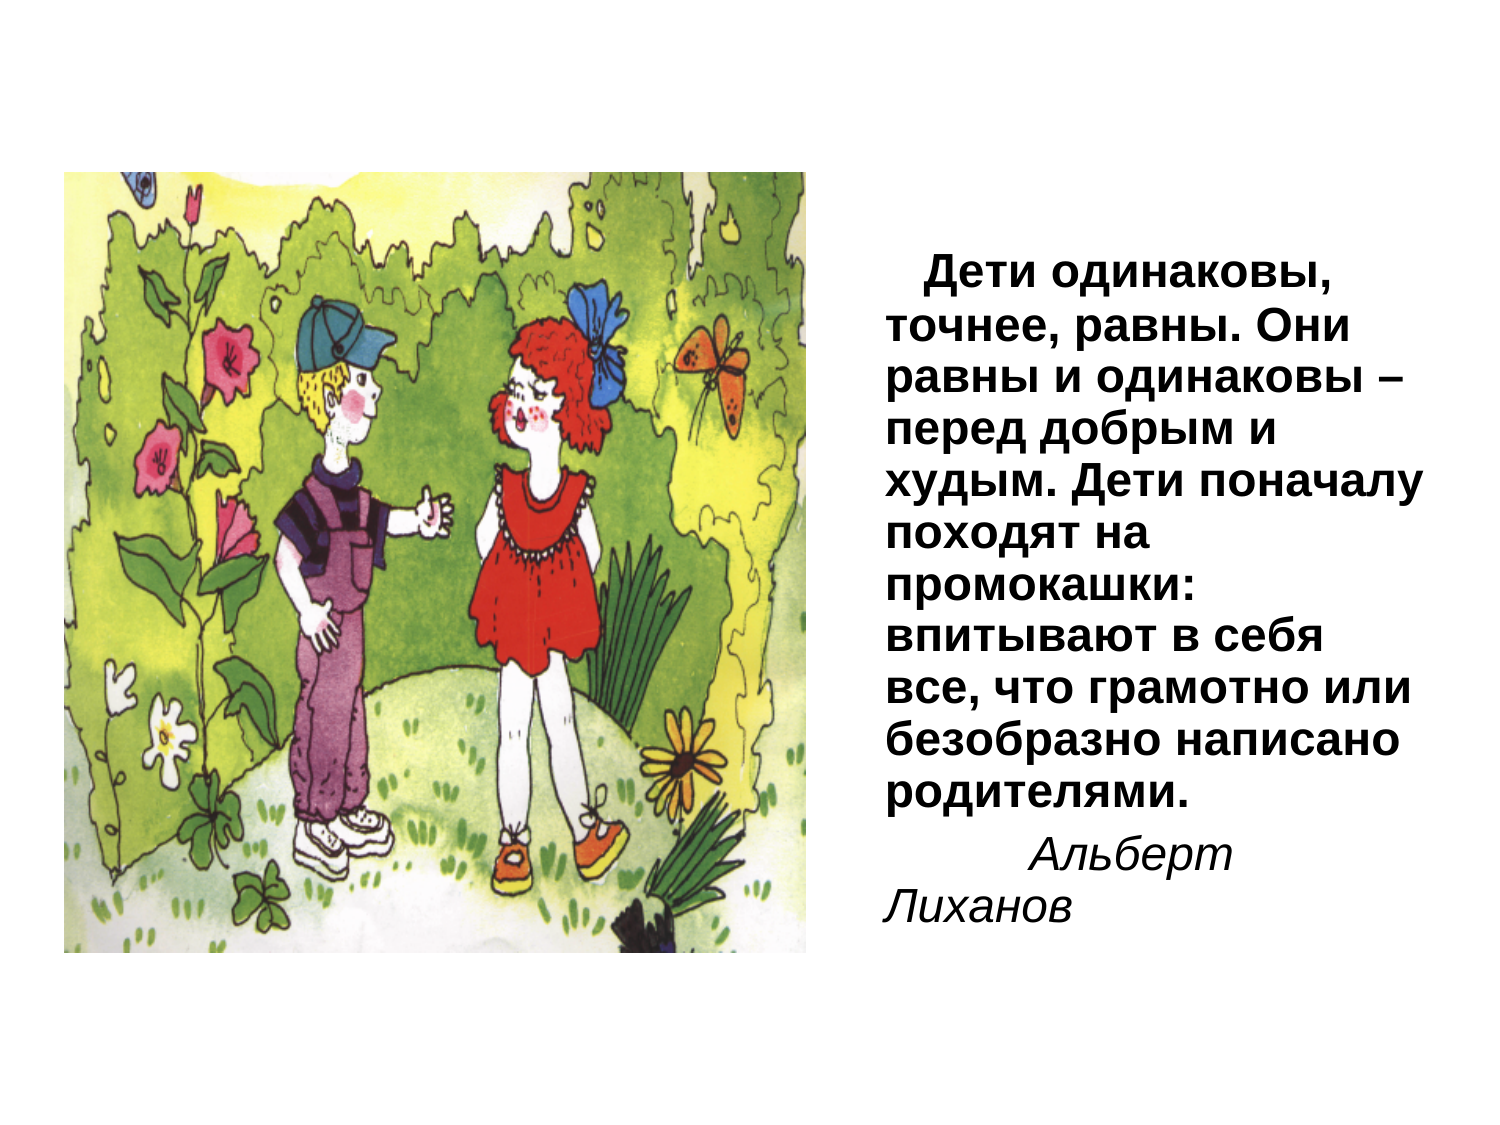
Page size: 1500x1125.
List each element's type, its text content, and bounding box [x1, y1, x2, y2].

picture [64, 172, 806, 953]
list Дети одинаковы, точнее, равны. Они равны и одинаковы – перед добрым и худым. Дети поначалу походят на промокашки: впитывают в себя все, что грамотно или безобразно написано родителями. Альберт Лиханов [761, 231, 1447, 1005]
